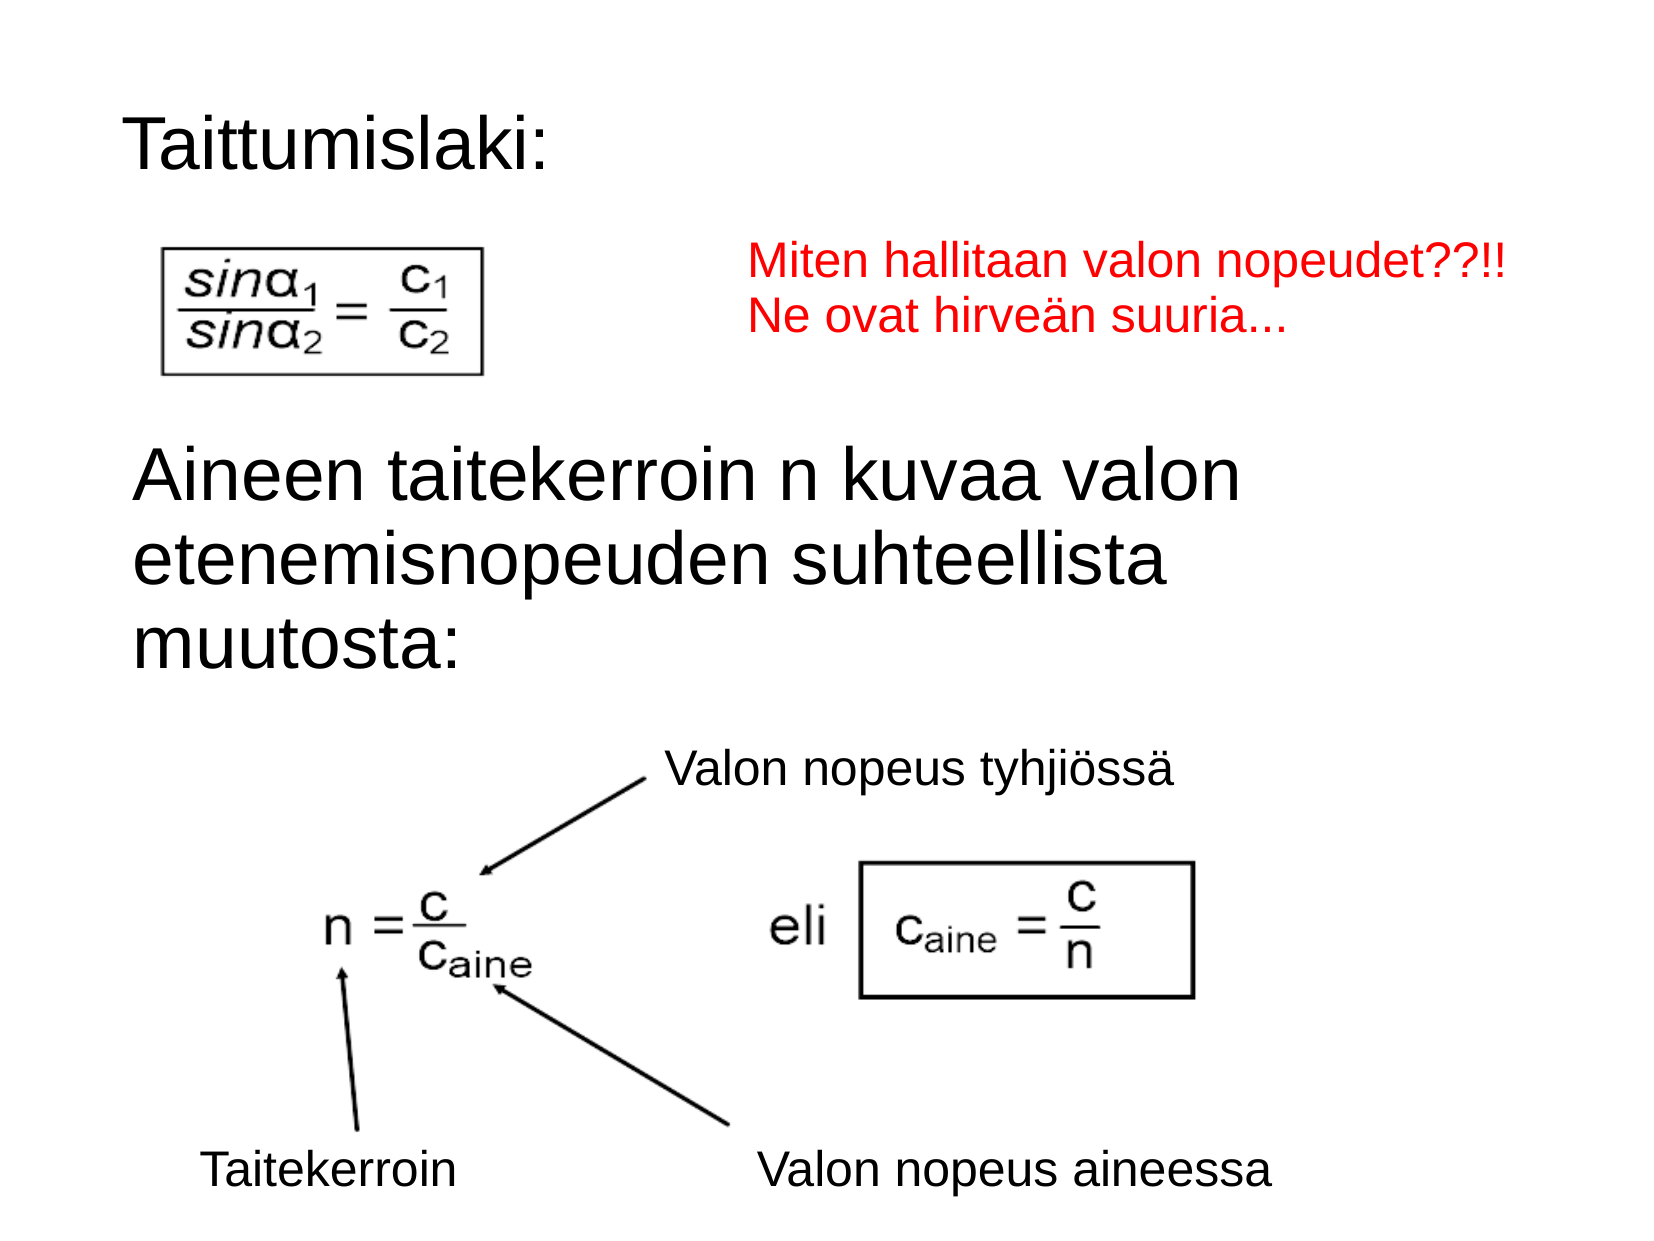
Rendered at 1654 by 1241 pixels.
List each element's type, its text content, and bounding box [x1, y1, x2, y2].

picture [273, 738, 1229, 1158]
text_box Valon nopeus tyhjiössä [649, 732, 1190, 803]
text_box Aineen taitekerroin n kuvaa valon etenemisnopeuden suhteellista muutosta: [118, 425, 1512, 692]
text_box Taitekerroin [184, 1133, 473, 1205]
text_box Valon nopeus aineessa [742, 1133, 1288, 1205]
picture [129, 213, 520, 390]
text_box Miten hallitaan valon nopeudet??!! Ne ovat hirveän suuria... [732, 224, 1555, 351]
text_box Taittumislaki: [106, 94, 1512, 258]
